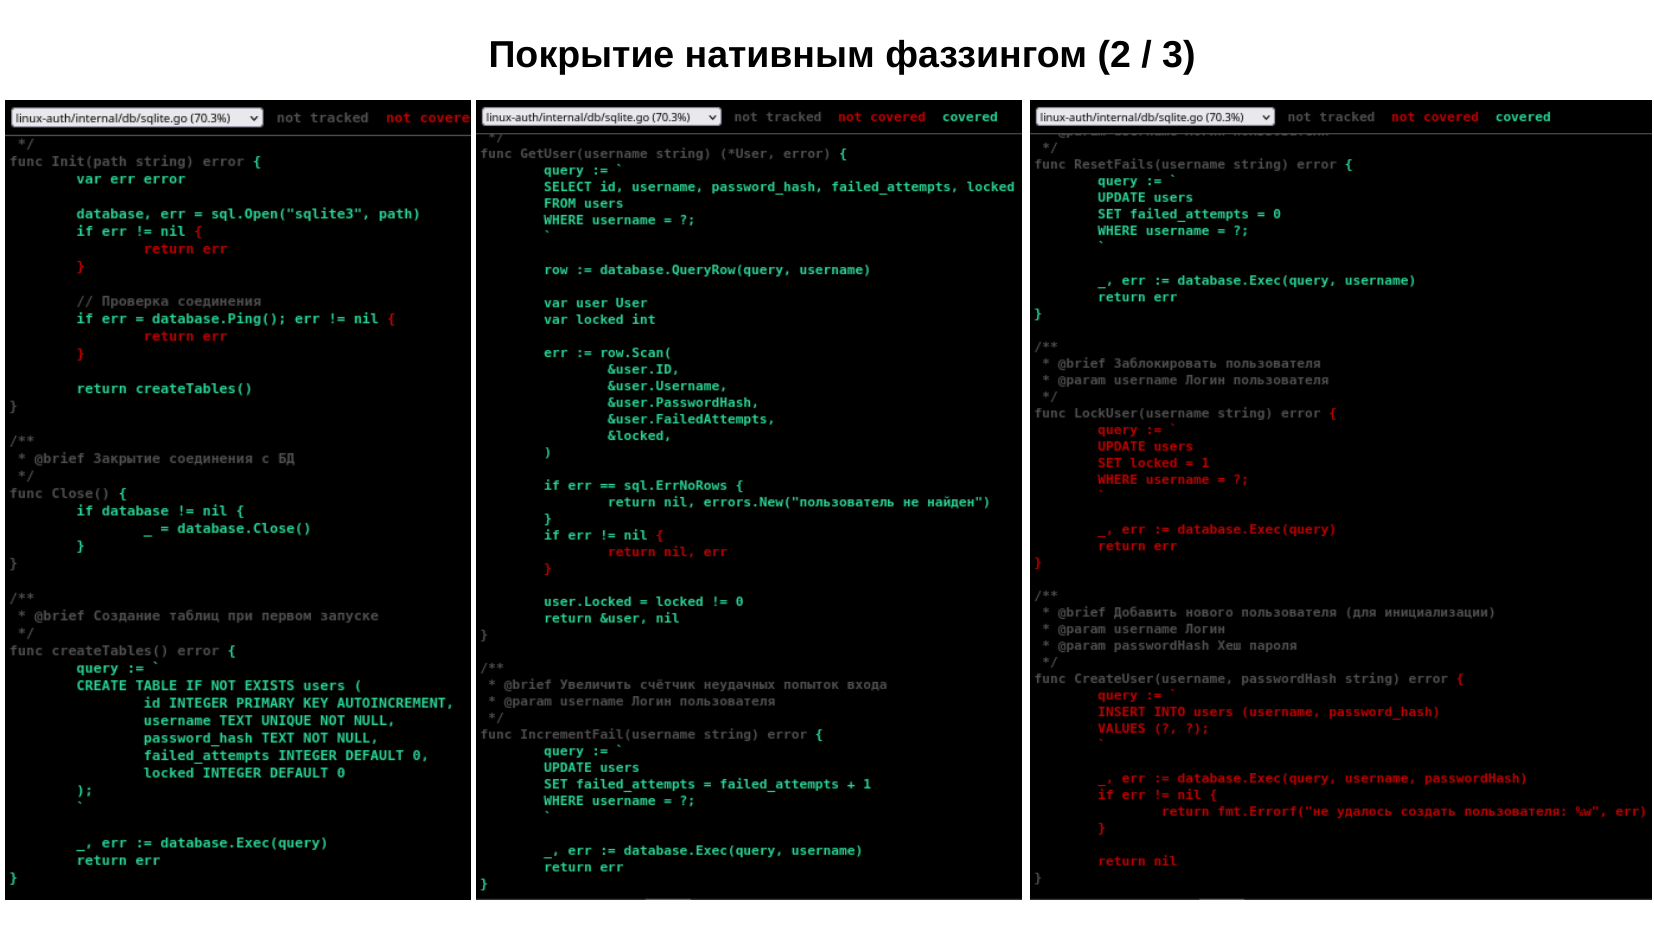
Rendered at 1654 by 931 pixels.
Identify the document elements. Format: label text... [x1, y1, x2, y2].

text_box Покрытие нативным фаззингом (2 / 3) [73, 25, 1612, 101]
picture [476, 100, 1022, 901]
picture [5, 100, 471, 901]
picture [1030, 100, 1652, 901]
